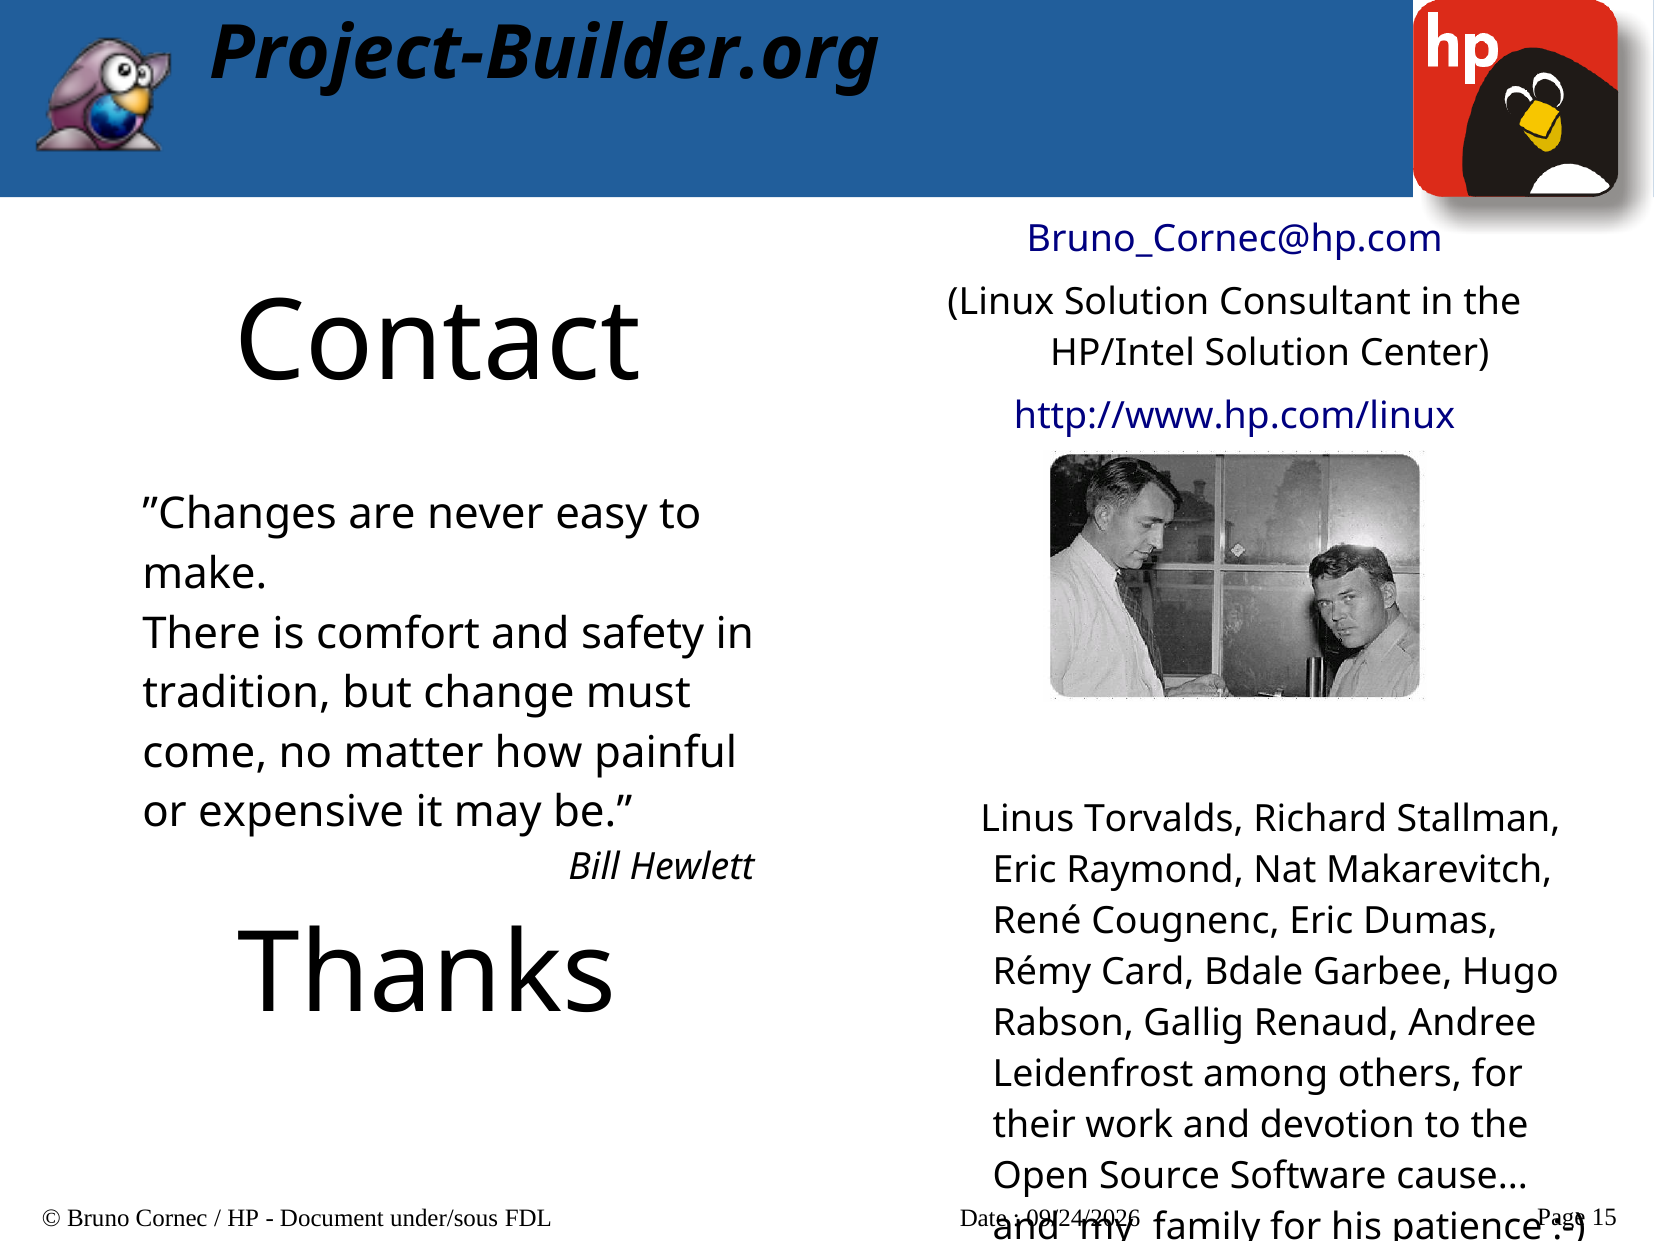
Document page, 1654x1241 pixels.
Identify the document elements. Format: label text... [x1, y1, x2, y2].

picture [1043, 450, 1427, 702]
picture [1413, 0, 1654, 235]
text_box ”Changes are never easy to make. There is comfort and safety in tradition, but change must come, no matter how painful or expensive it may be.” Bill Hewlett [65, 482, 783, 856]
list Bruno_Cornec@hp.com (Linux Solution Consultant in the HP/Intel Solution Center) http://www.hp.com/linux Linus Torvalds, Richard Stallman, Eric Raymond, Nat Makarevitch, René Cougnenc, Eric Dumas, Rémy Card, Bdale Garbee, Hugo Rabson, Gallig Renaud, Andree Leidenfrost among others, for their work and devotion to the Open Source Software cause... and my family for his patience :-) [862, 211, 1595, 1189]
text_box Contact [234, 259, 656, 399]
picture [0, 0, 211, 199]
text_box Thanks [237, 891, 635, 1032]
